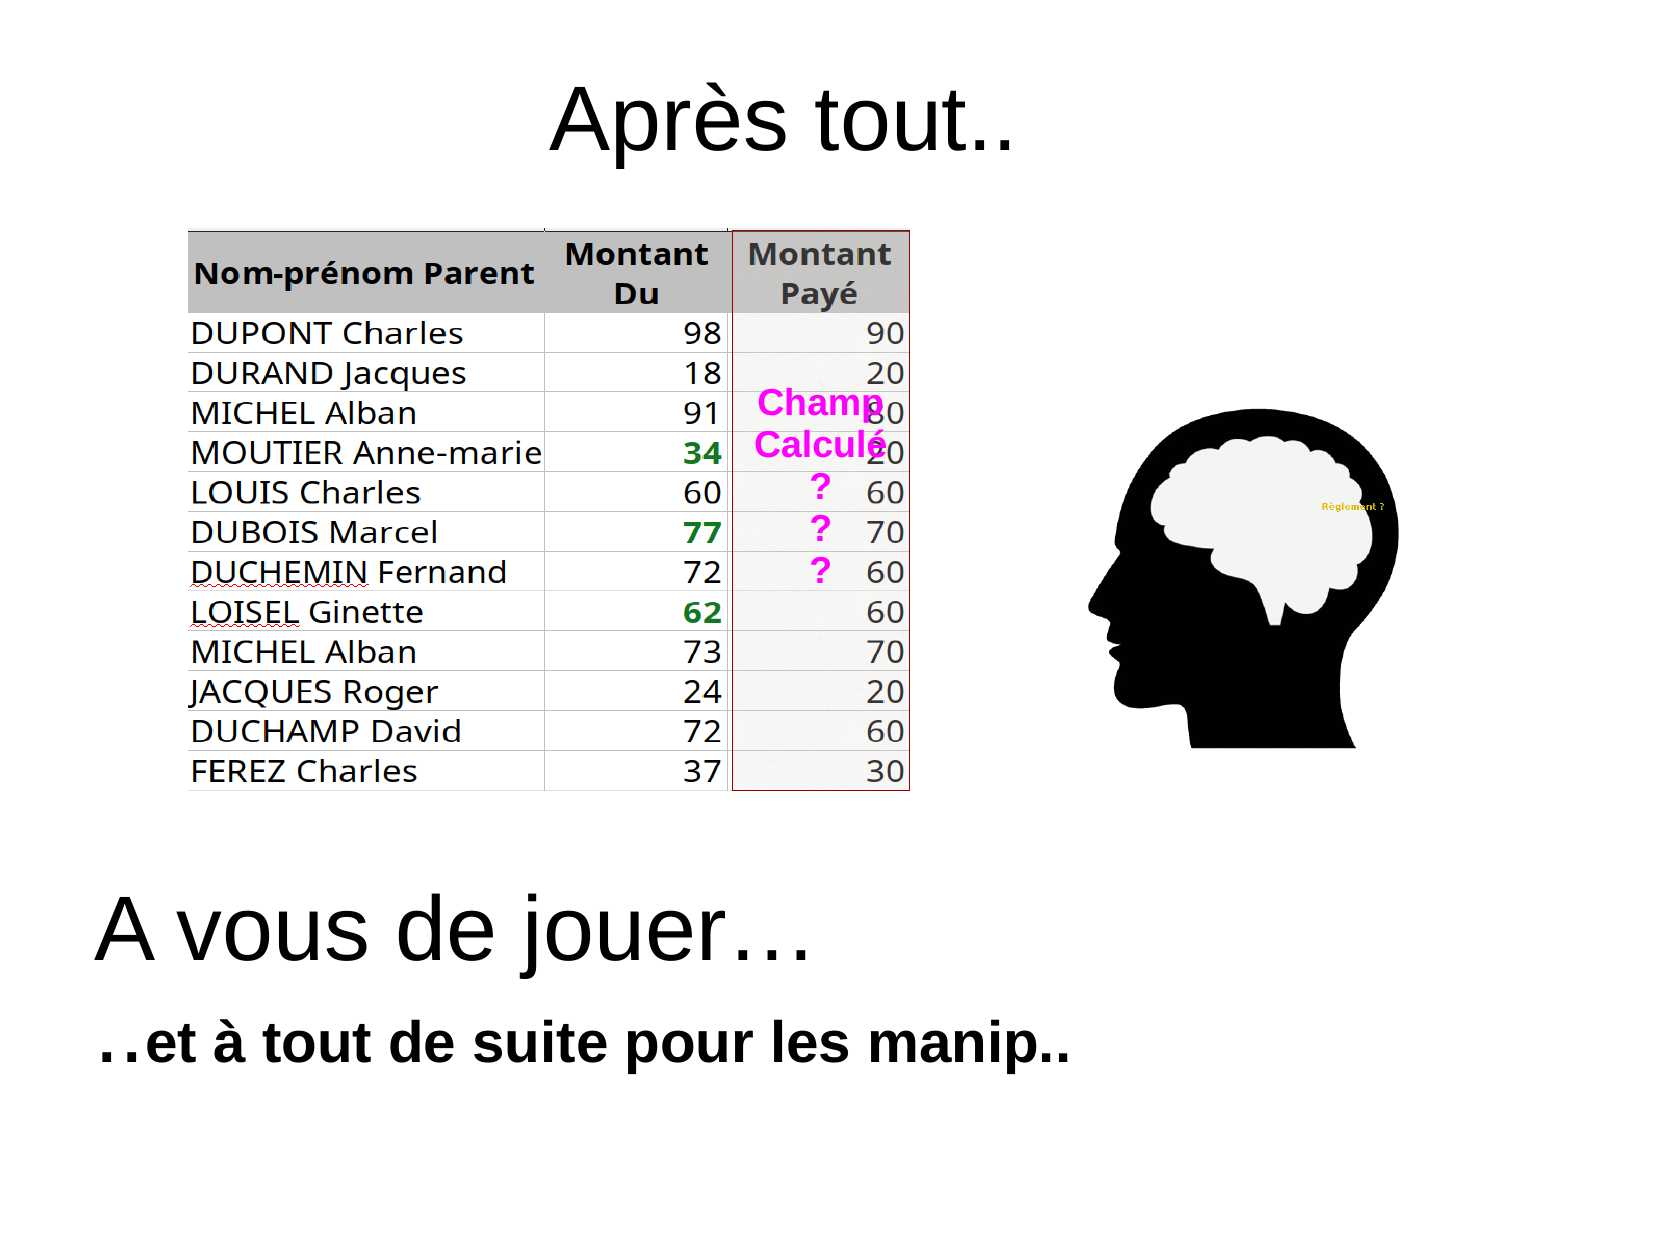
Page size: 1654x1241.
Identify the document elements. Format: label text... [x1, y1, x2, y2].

picture [924, 366, 1630, 768]
text_box Champ Calculé ? ? ? [732, 230, 910, 791]
title A vous de jouer… ..et à tout de suite pour les manip.. [94, 825, 1524, 1134]
picture [188, 228, 910, 791]
title Après tout.. [158, 0, 1411, 271]
